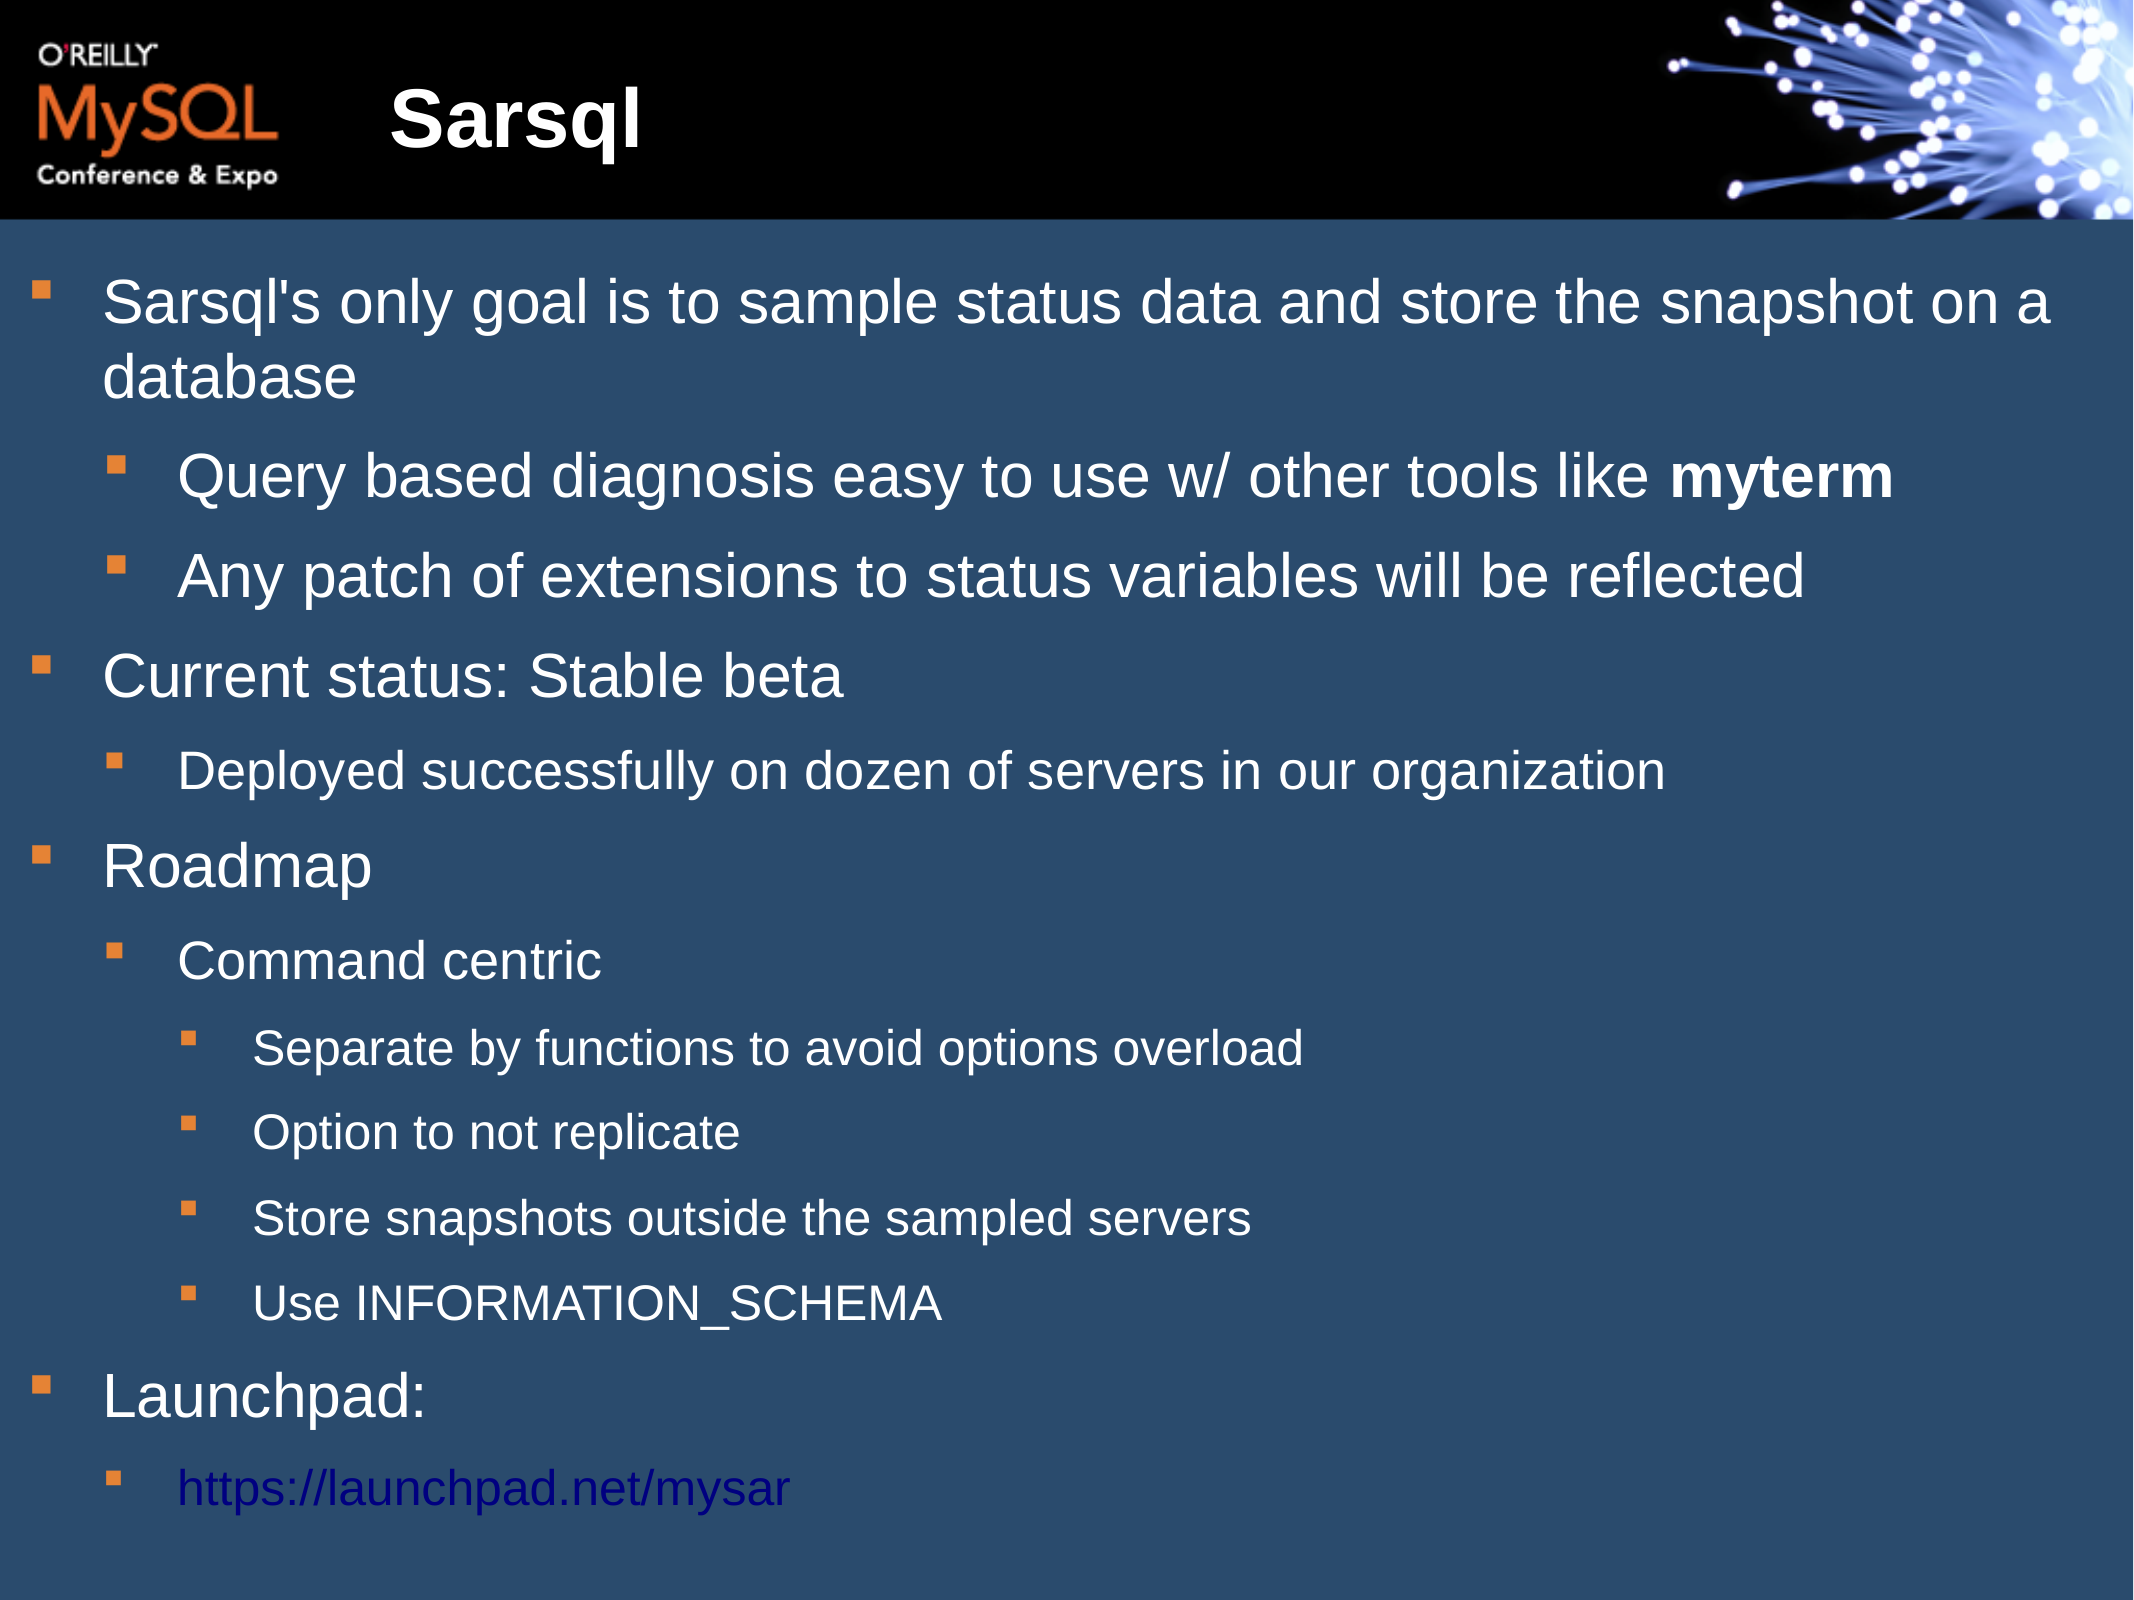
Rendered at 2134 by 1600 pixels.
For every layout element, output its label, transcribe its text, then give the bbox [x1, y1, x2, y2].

list Sarsql's only goal is to sample status data and store the snapshot on a database Query based diagnosis easy to use w/ other tools like myterm Any patch of extensions to status variables will be reflected Current status: Stable beta Deployed successfully on dozen of servers in our organization Roadmap Command centric Separate by functions to avoid options overload Option to not replicate Store snapshots outside the sampled servers Use INFORMATION_SCHEMA Launchpad: https://launchpad.net/mysar [0, 252, 2100, 1524]
picture [0, 0, 2134, 1600]
title Sarsql [381, 36, 2103, 193]
